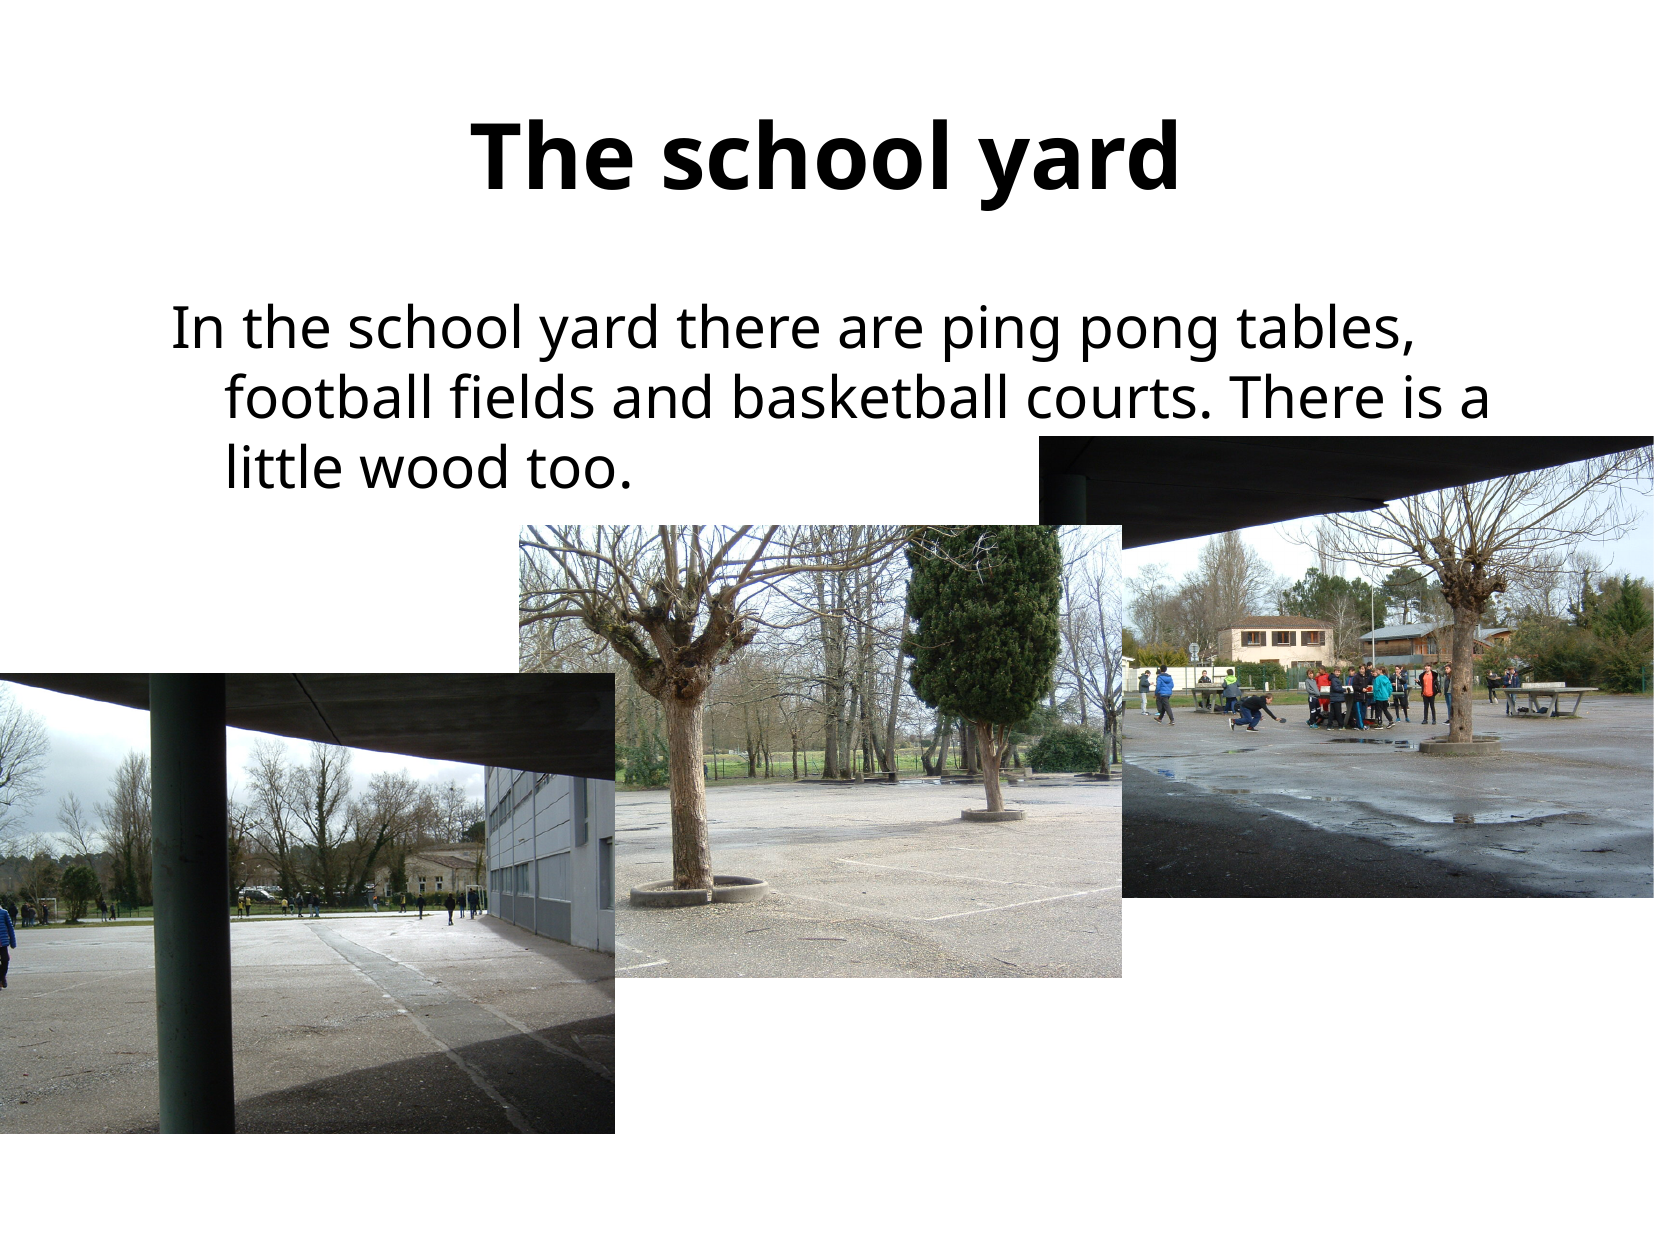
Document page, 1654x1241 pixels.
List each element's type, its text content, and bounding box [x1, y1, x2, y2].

title The school yard [82, 49, 1571, 257]
list In the school yard there are ping pong tables, football fields and basketball courts. There is a little wood too. [615, 898, 1571, 1109]
picture [0, 436, 1654, 1134]
list In the school yard there are ping pong tables, football fields and basketball courts. There is a little wood too. [82, 290, 1571, 673]
